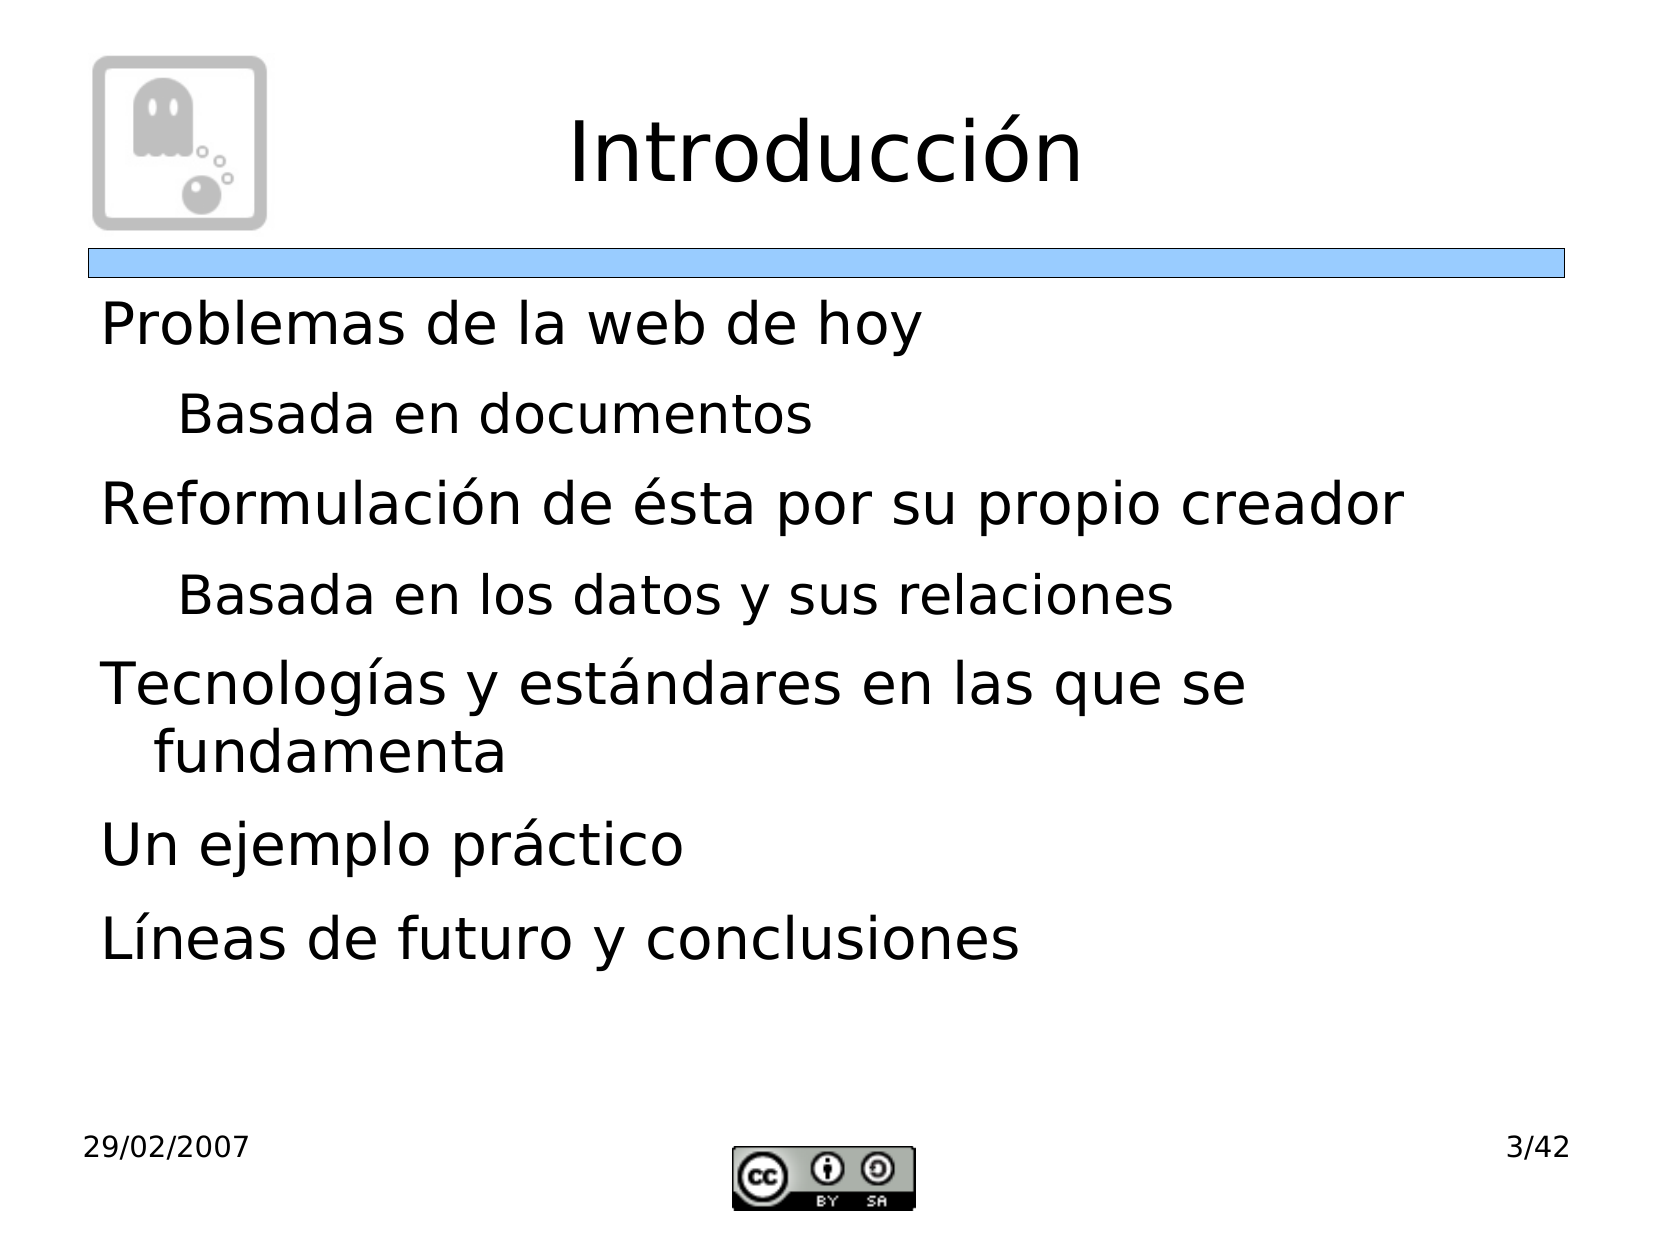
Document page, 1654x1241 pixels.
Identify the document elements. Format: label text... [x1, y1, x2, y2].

list Problemas de la web de hoy Basada en documentos Reformulación de ésta por su propio creador Basada en los datos y sus relaciones Tecnologías y estándares en las que se fundamenta Un ejemplo práctico Líneas de futuro y conclusiones [82, 290, 1571, 1094]
picture [732, 1146, 916, 1211]
title Introducción [82, 56, 1571, 250]
